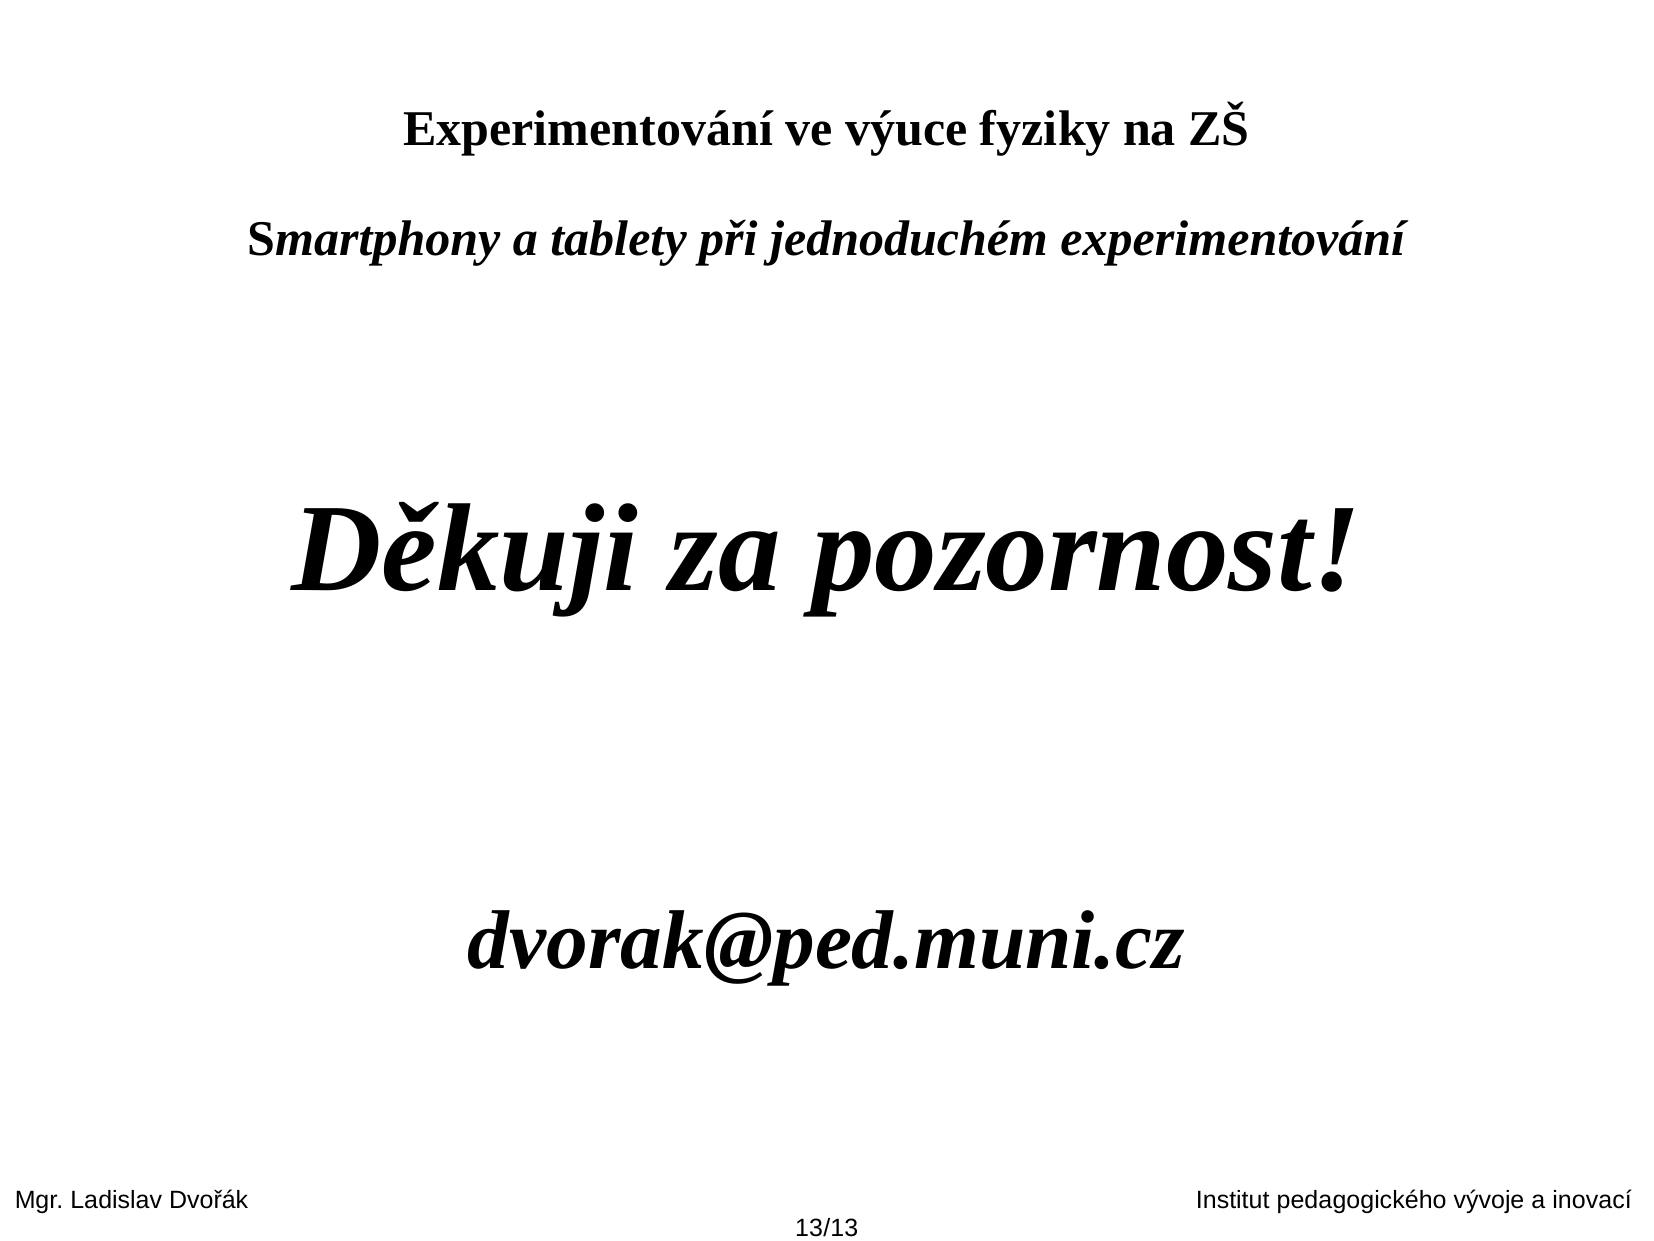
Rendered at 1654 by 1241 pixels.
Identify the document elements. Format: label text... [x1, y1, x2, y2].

subtitle Děkuji za pozornost! dvorak@ped.muni.cz [82, 290, 1571, 1010]
text_box Mgr. Ladislav Dvořák Institut pedagogického vývoje a inovací <číslo>/13 [0, 1177, 1654, 1241]
title Experimentování ve výuce fyziky na ZŠ Smartphony a tablety při jednoduchém experimentování [82, 80, 1571, 288]
